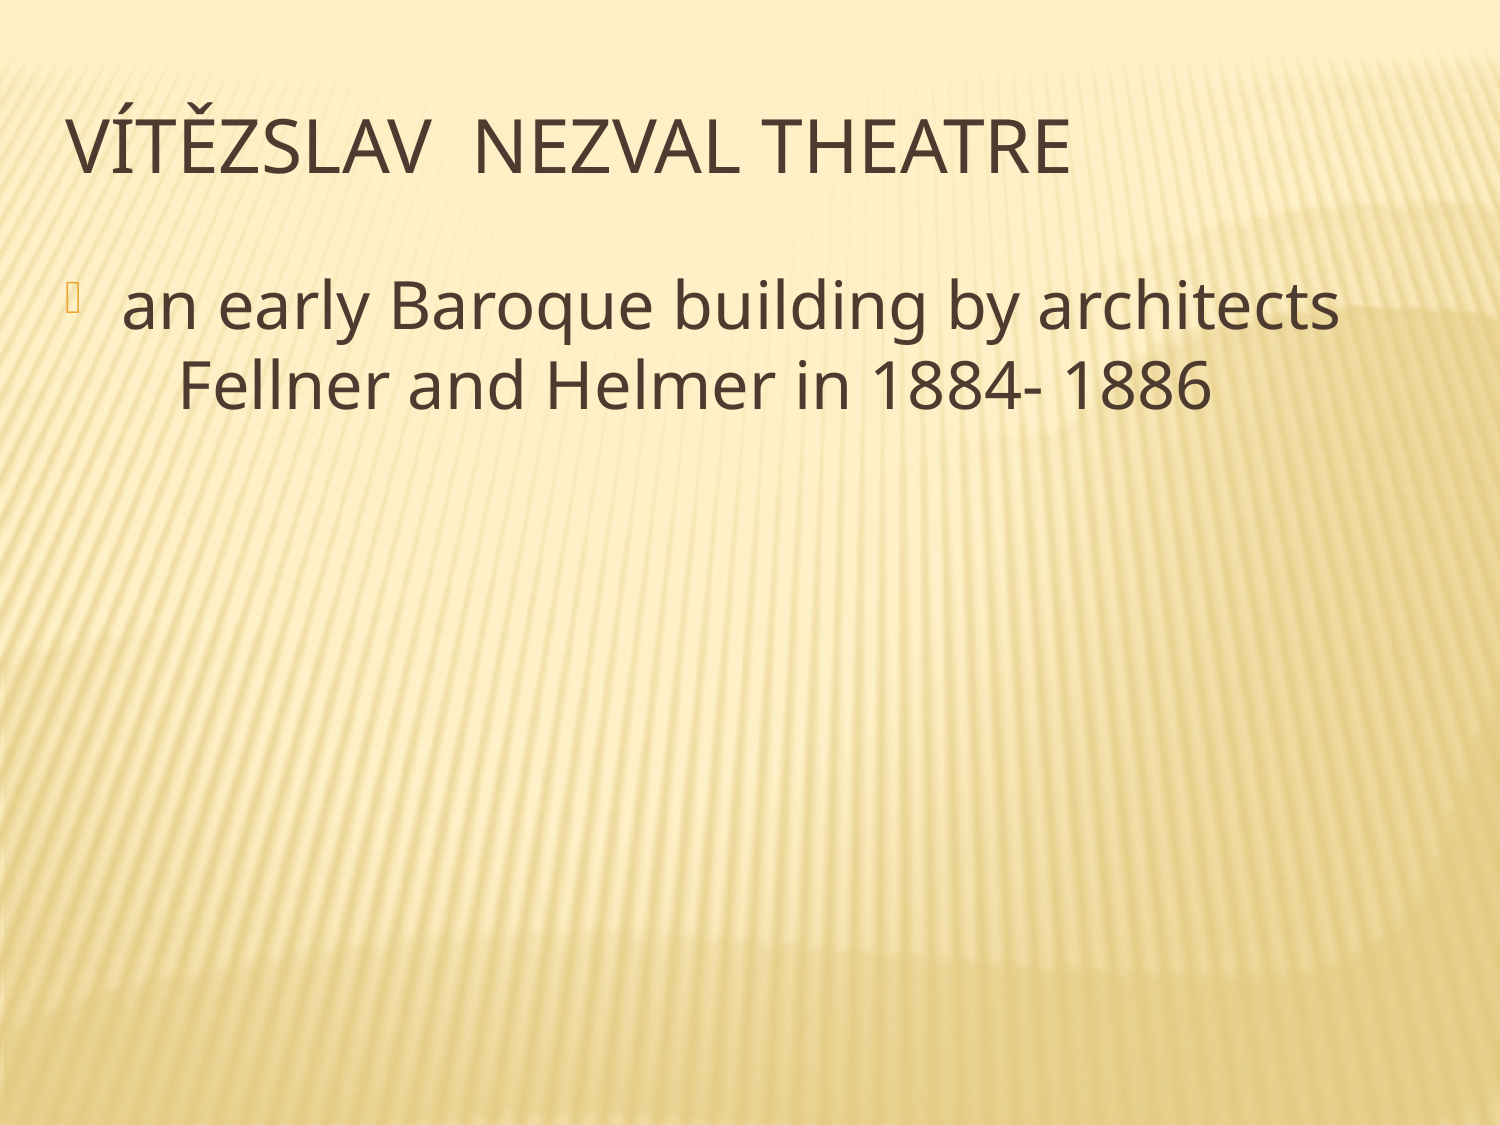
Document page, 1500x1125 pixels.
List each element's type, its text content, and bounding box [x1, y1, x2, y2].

title VÍTĚZSLAV NEZVAL THEATre [50, 75, 1476, 213]
list an early Baroque building by architects Fellner and Helmer in 1884- 1886 [50, 254, 1476, 998]
